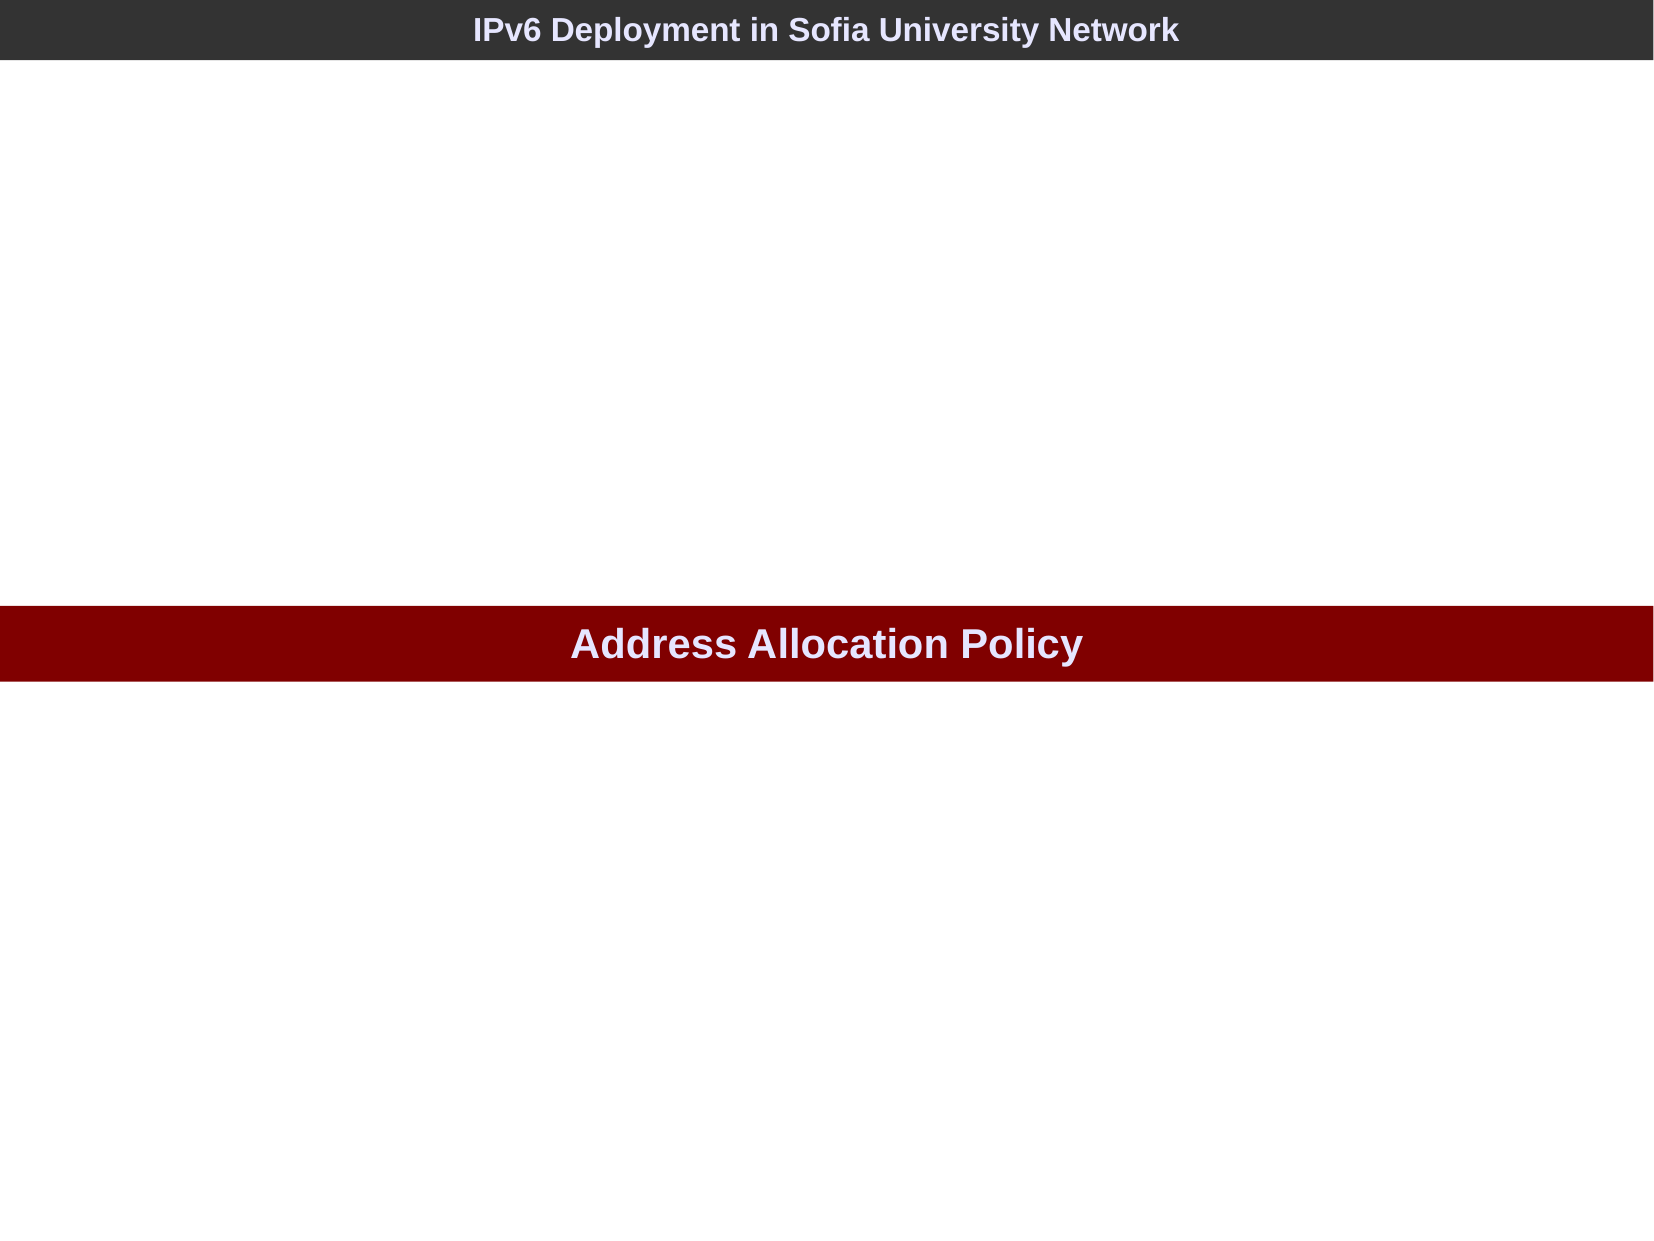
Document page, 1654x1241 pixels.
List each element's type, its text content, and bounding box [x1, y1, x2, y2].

text_box IPv6 Deployment in Sofia University Network [0, 0, 1654, 61]
text_box Address Allocation Policy [0, 605, 1654, 682]
